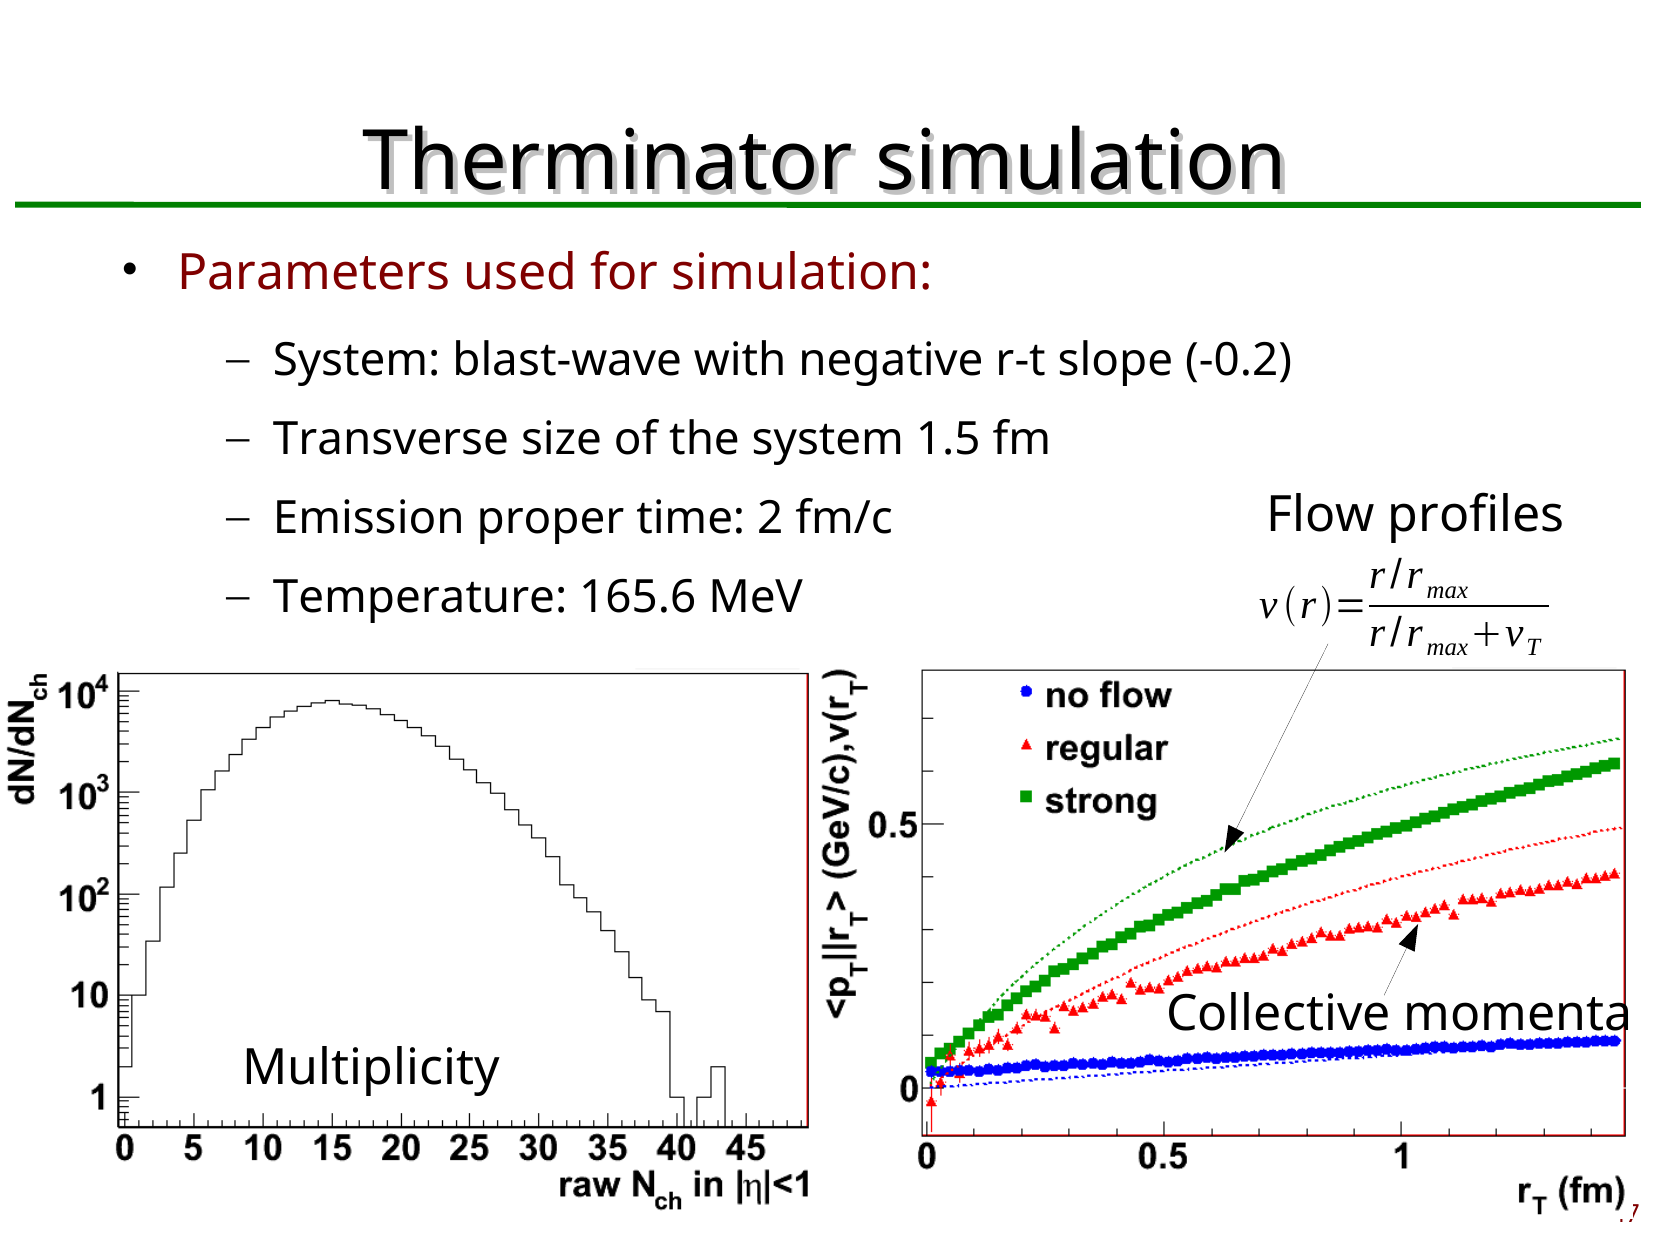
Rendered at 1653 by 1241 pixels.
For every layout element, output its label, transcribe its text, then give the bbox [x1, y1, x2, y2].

list Parameters used for simulation: System: blast-wave with negative r-t slope (-0.2) Transverse size of the system 1.5 fm Emission proper time: 2 fm/c Temperature: 165.6 MeV [121, 238, 1533, 666]
text_box Collective momenta [1151, 978, 1628, 1056]
picture [0, 665, 1633, 1220]
chart [1252, 551, 1558, 662]
title Therminator simulation [119, 60, 1531, 253]
text_box Multiplicity [227, 1032, 507, 1104]
text_box Flow profiles [1251, 479, 1568, 558]
